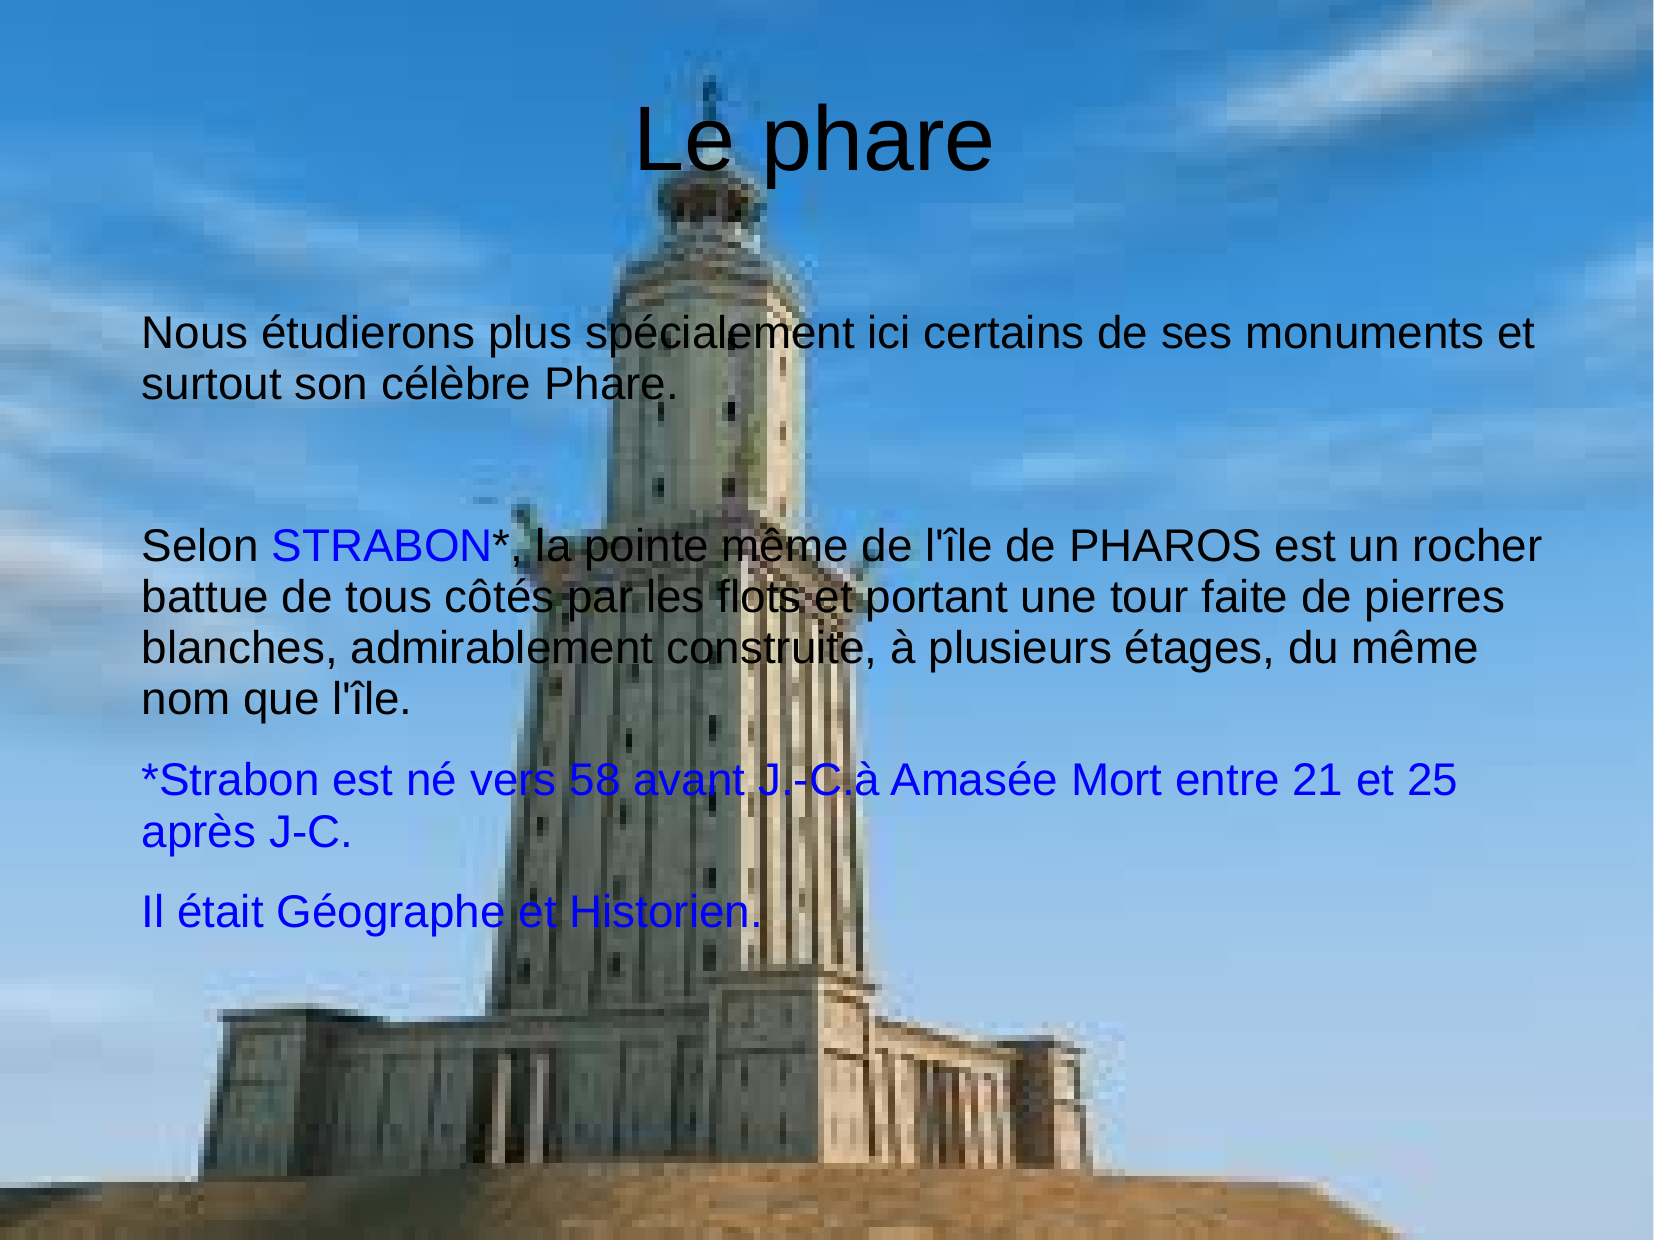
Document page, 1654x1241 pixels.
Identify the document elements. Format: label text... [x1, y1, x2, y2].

title Le phare [70, 35, 1560, 243]
picture [0, 0, 1654, 1240]
list Nous étudierons plus spécialement ici certains de ses monuments et surtout son célèbre Phare. Selon STRABON*, la pointe même de l'île de PHAROS est un rocher battue de tous côtés par les flots et portant une tour faite de pierres blanches, admirablement construite, à plusieurs étages, du même nom que l'île. *Strabon est né vers 58 avant J.-C.à Amasée Mort entre 21 et 25 après J-C. Il était Géographe et Historien. [70, 307, 1559, 1126]
